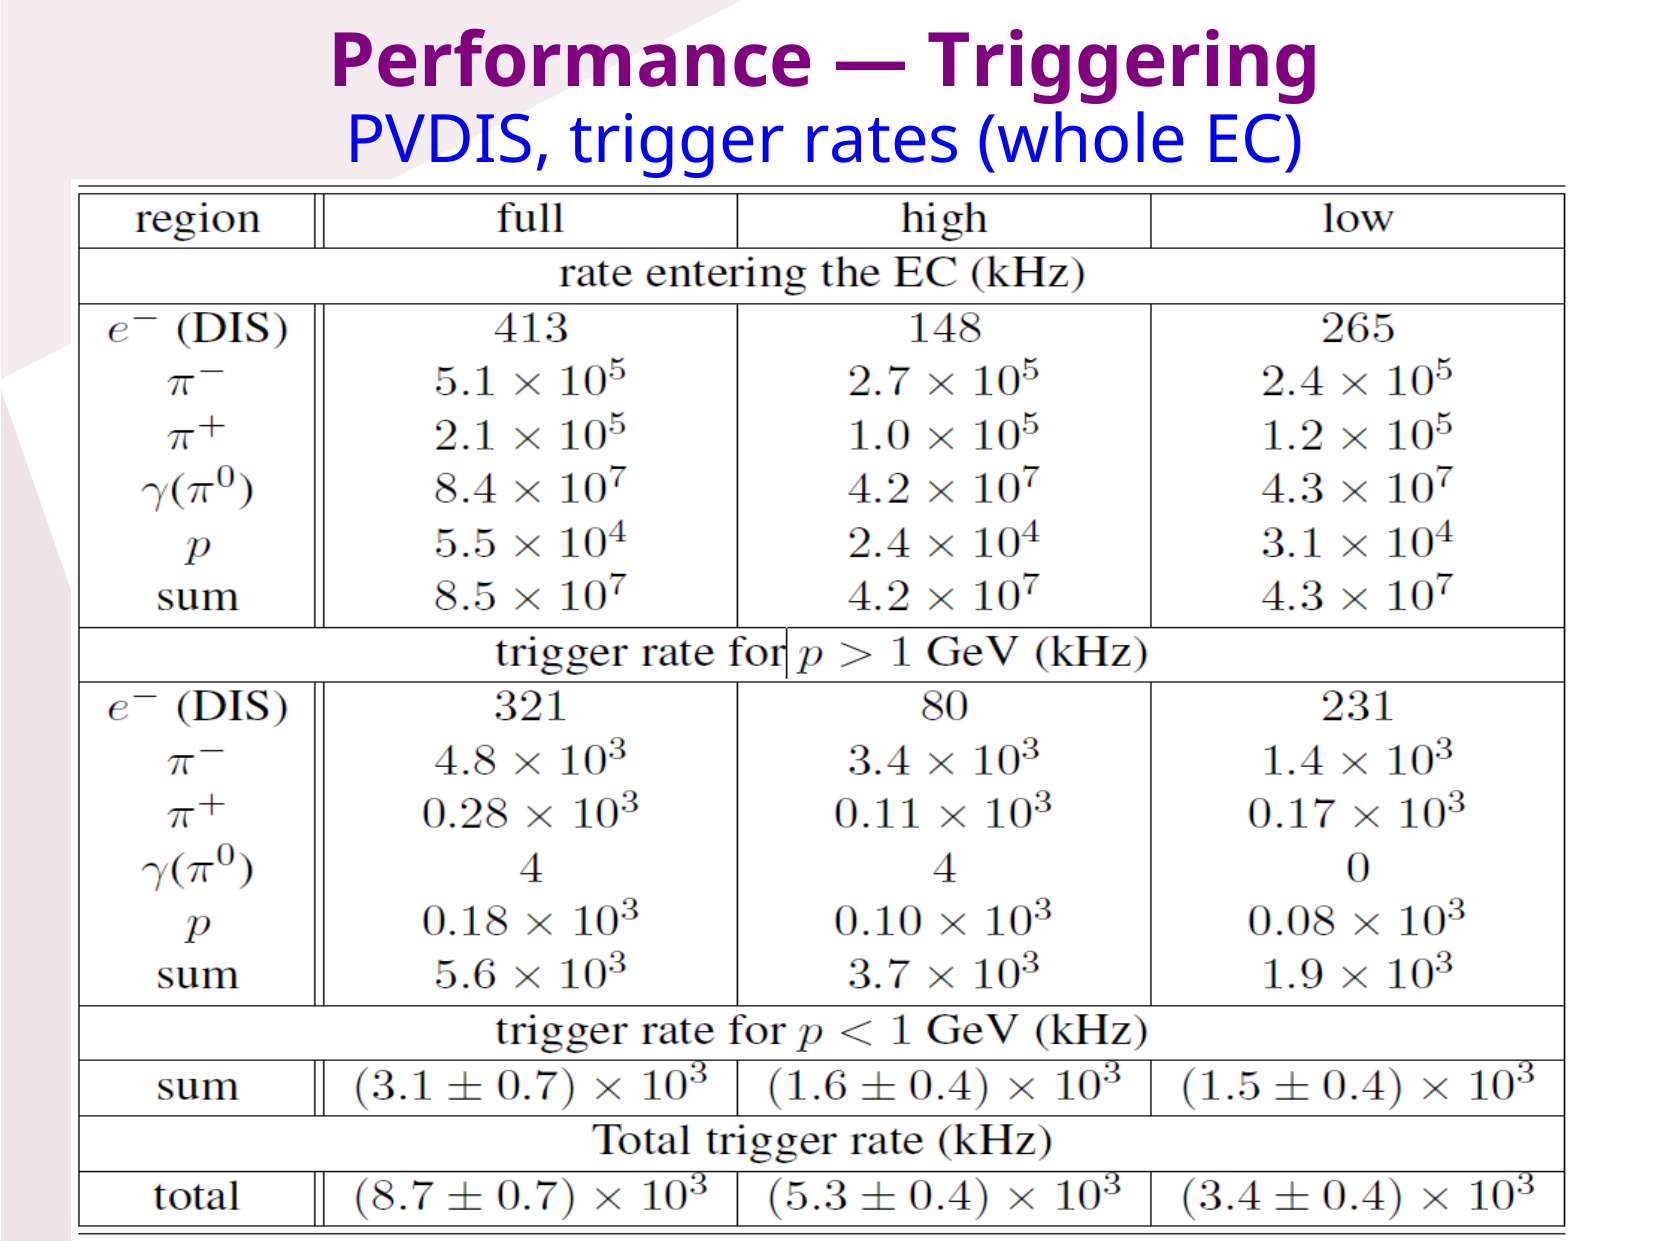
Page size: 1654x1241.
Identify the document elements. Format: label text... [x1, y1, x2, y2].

text_box Performance ― Triggering PVDIS, trigger rates (whole EC) [187, 19, 1463, 178]
picture [71, 179, 1570, 1241]
